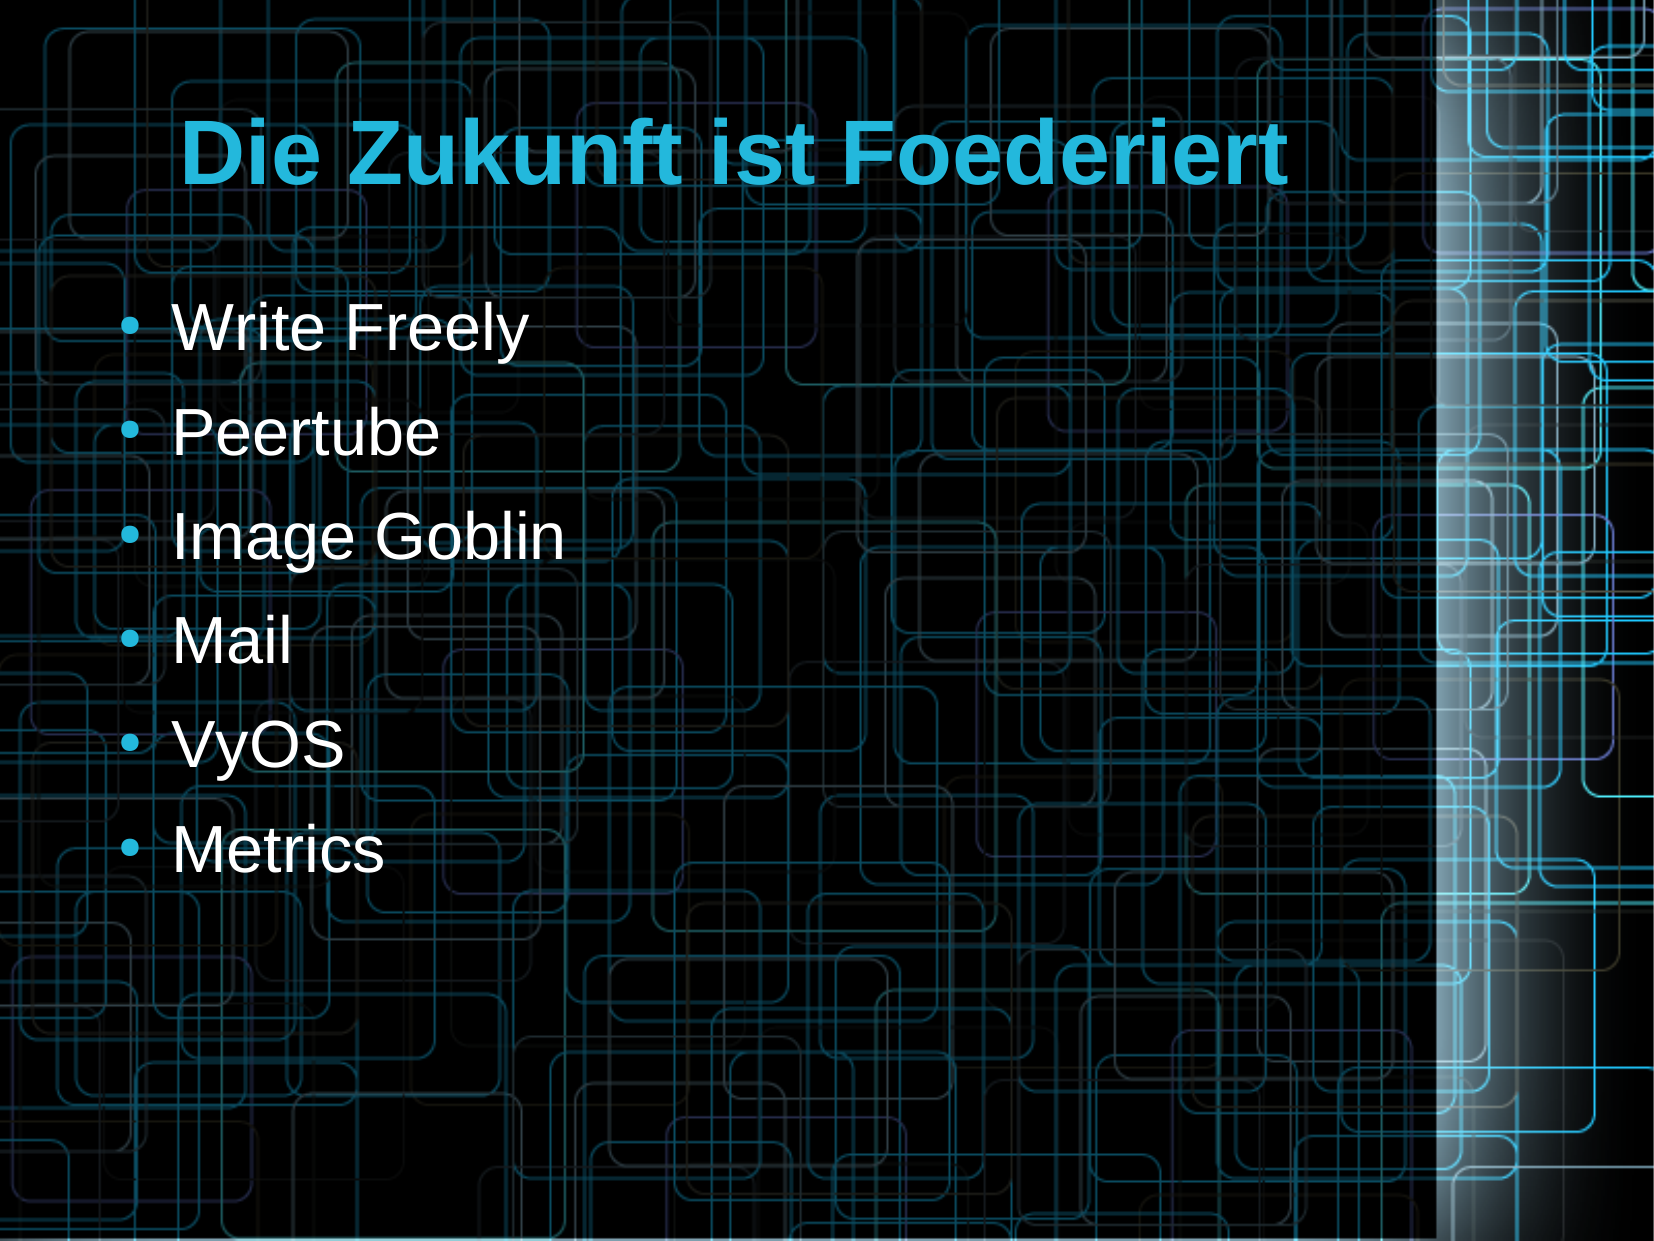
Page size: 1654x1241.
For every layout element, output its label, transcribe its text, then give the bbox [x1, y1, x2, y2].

list Write Freely Peertube Image Goblin Mail VyOS Metrics [82, 290, 1595, 1152]
picture [0, 0, 1654, 1241]
title Die Zukunft ist Foederiert [82, 45, 1388, 261]
